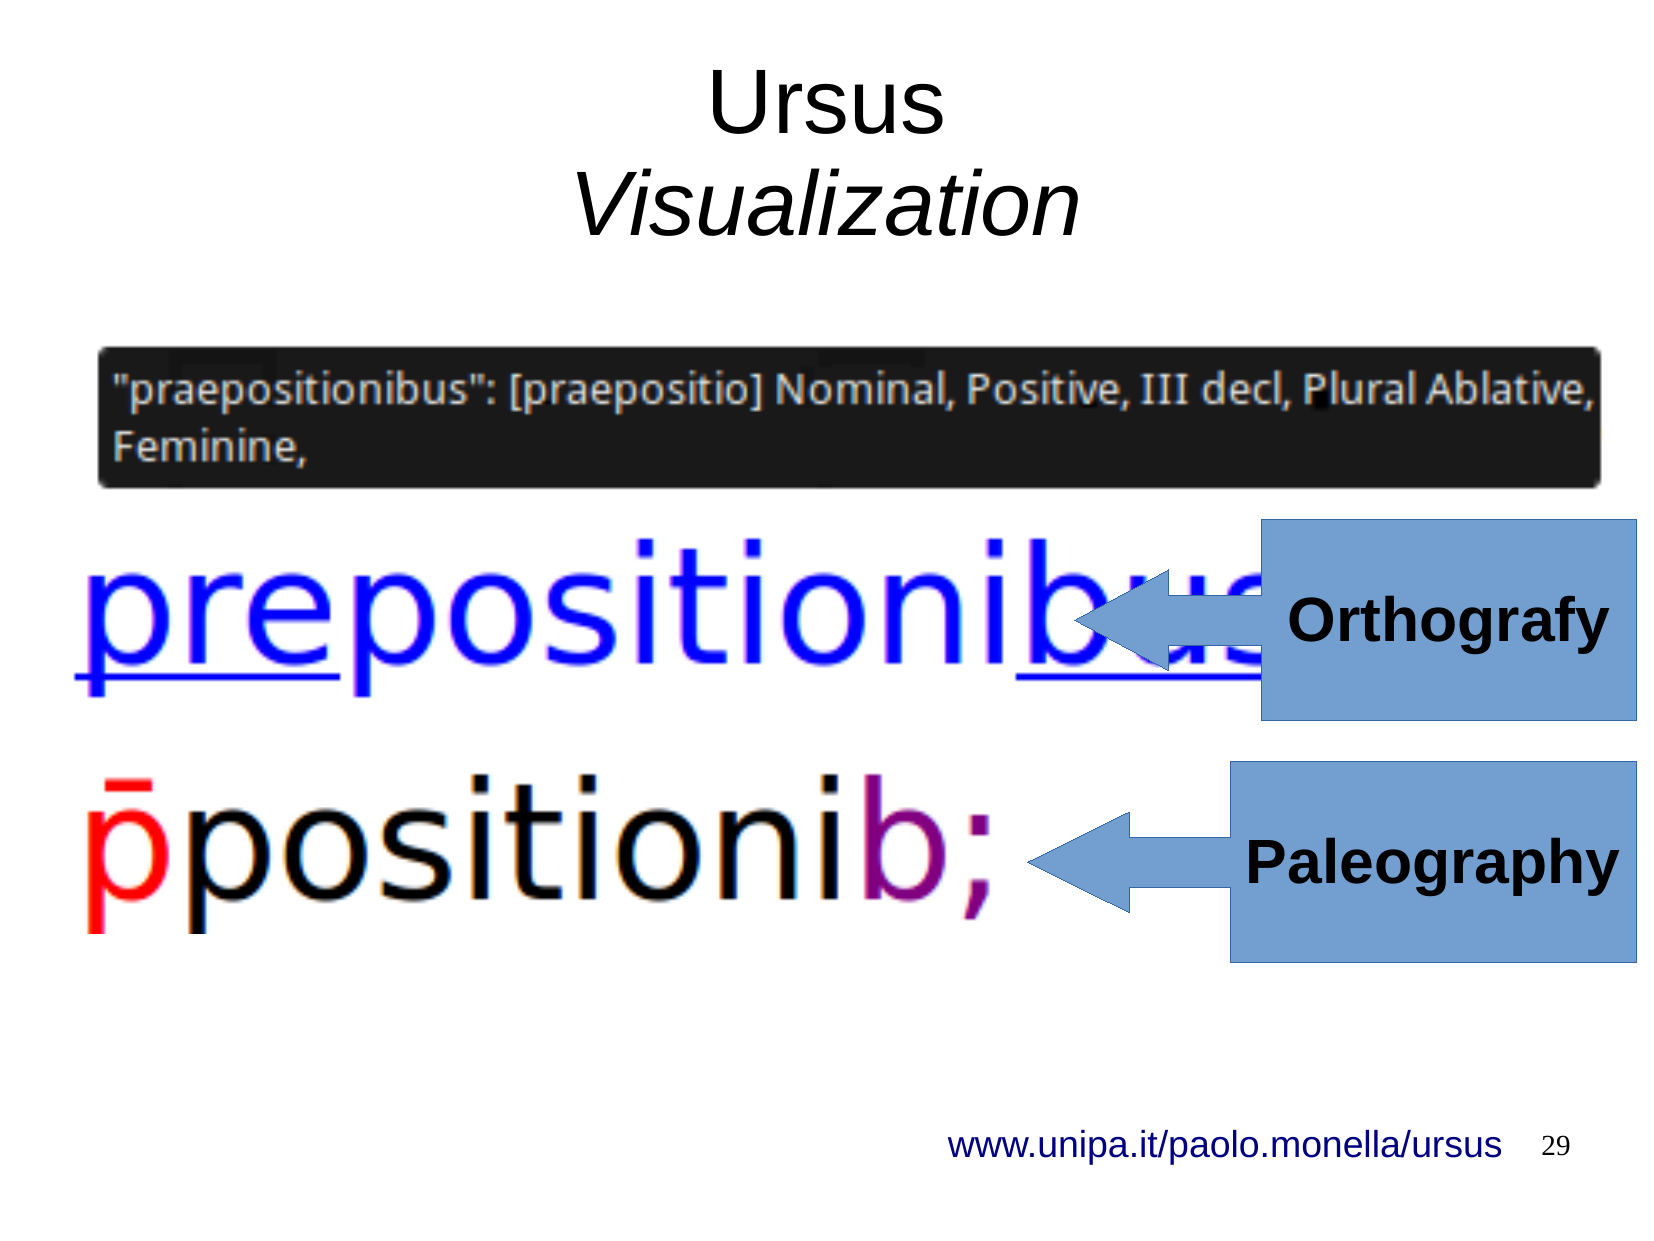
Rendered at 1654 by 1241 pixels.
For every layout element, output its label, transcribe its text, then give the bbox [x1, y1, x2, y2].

picture [59, 311, 1612, 934]
text_box Paleography [1027, 761, 1637, 963]
title Ursus Visualization [82, 49, 1571, 257]
text_box www.unipa.it/paolo.monella/ursus [933, 1116, 1548, 1216]
text_box Orthografy [1074, 519, 1637, 721]
